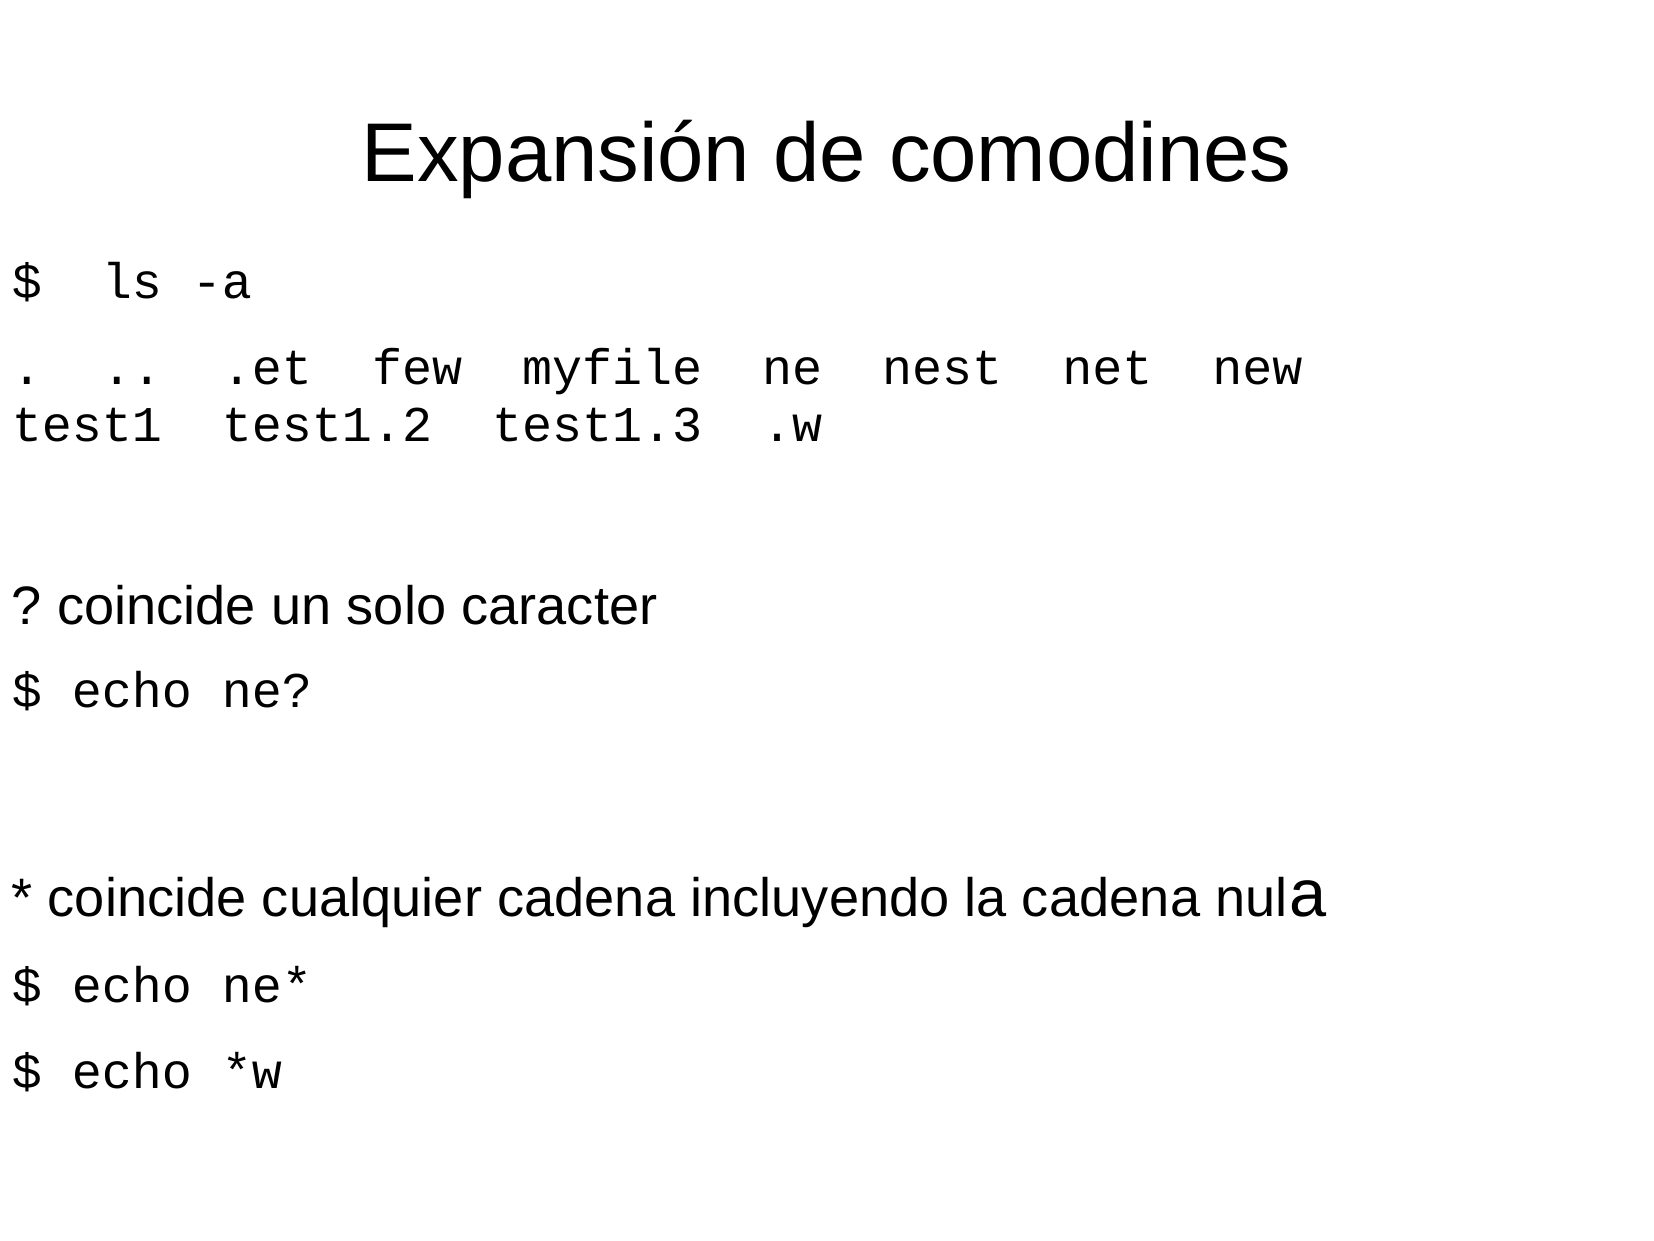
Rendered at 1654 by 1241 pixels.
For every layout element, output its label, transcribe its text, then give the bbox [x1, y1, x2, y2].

title Expansión de comodines [82, 49, 1571, 257]
list $ ls -a . .. .et few myfile ne nest net new test1 test1.2 test1.3 .w ? coincide un solo caracter $ echo ne? * coincide cualquier cadena incluyendo la cadena nula $ echo ne* $ echo *w [11, 256, 1501, 1205]
